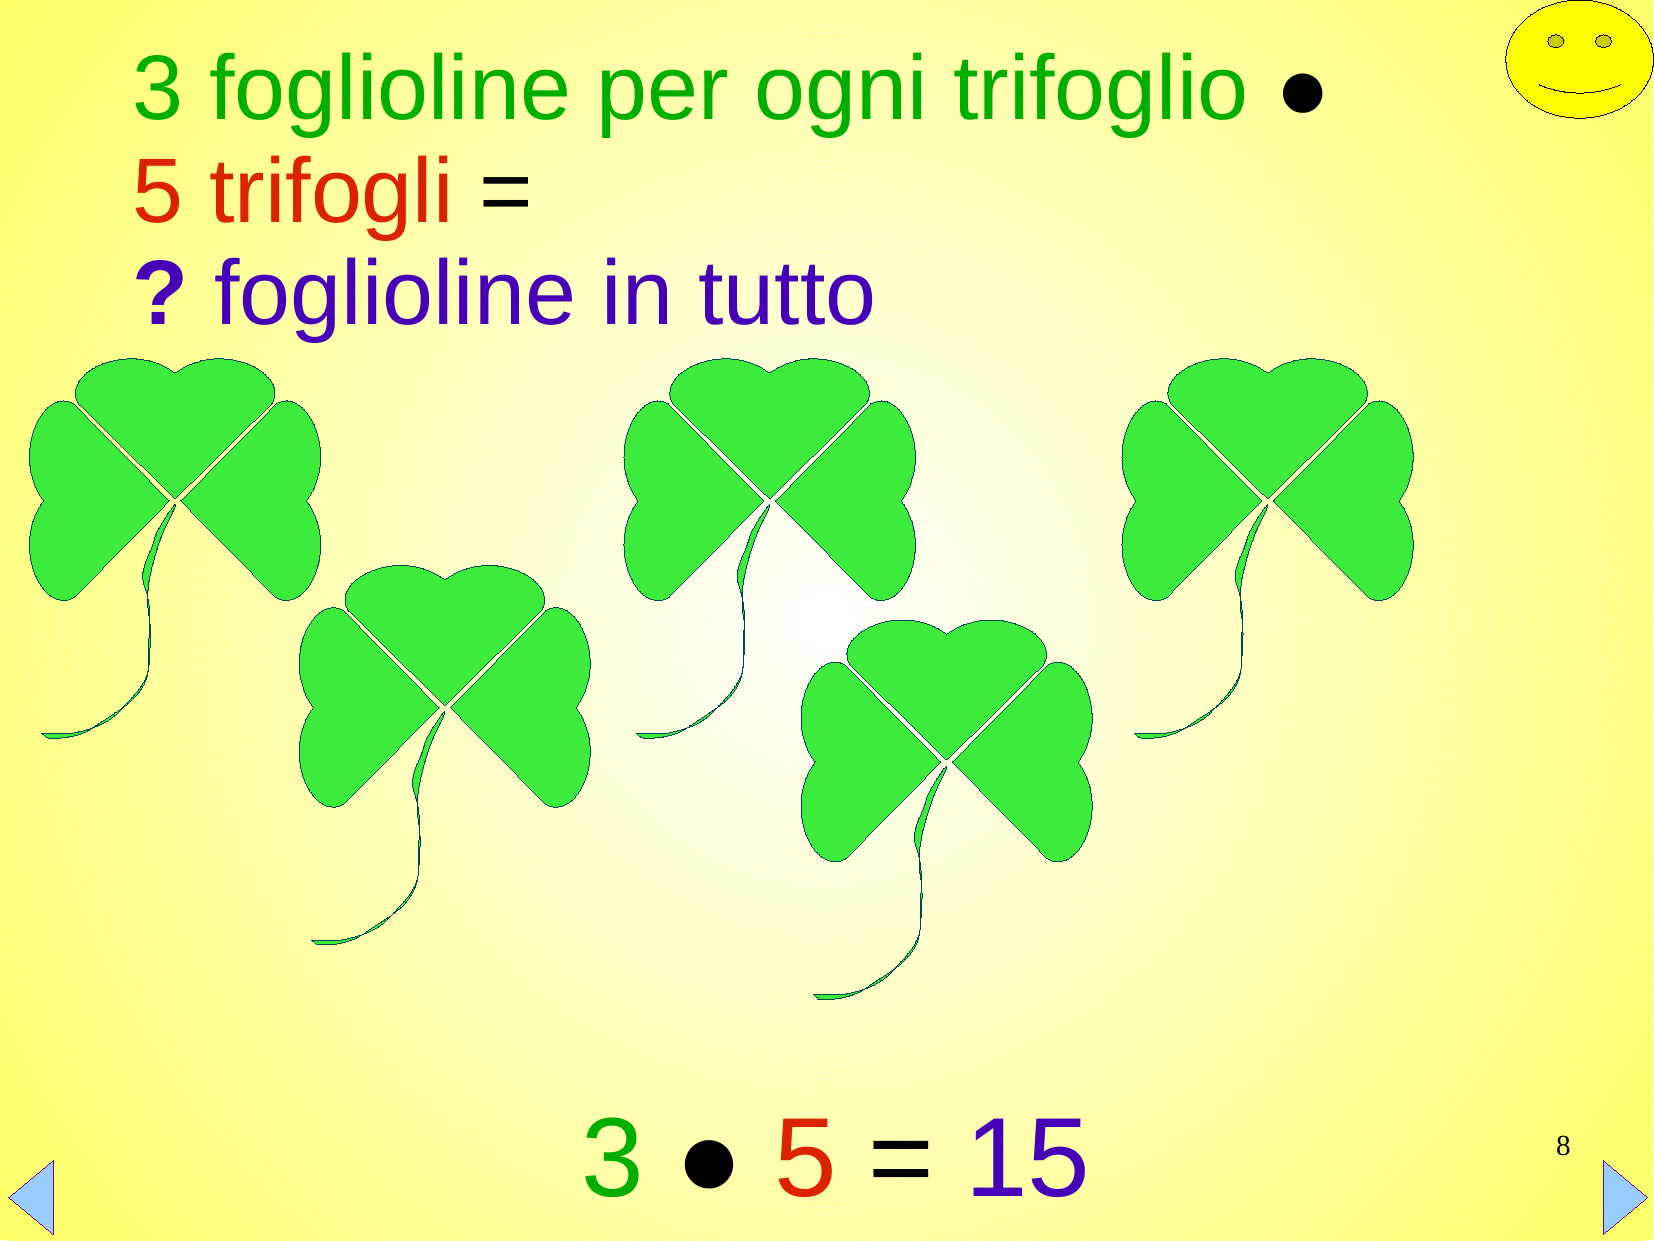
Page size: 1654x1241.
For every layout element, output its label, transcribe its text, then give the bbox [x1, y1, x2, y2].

text_box 3 ● 5 = 15 [566, 1086, 1182, 1228]
text_box [1167, 358, 1368, 499]
text_box [345, 565, 545, 706]
text_box [180, 400, 321, 601]
text_box [623, 400, 764, 601]
text_box [775, 400, 916, 601]
text_box [813, 766, 947, 1000]
text_box [311, 711, 445, 945]
text_box [669, 358, 870, 499]
text_box [952, 662, 1093, 862]
text_box [1505, 0, 1654, 119]
text_box [1121, 400, 1262, 601]
text_box [636, 504, 770, 739]
text_box [801, 662, 941, 862]
text_box [29, 400, 170, 601]
text_box [450, 607, 591, 808]
text_box [75, 358, 275, 499]
text_box [41, 504, 176, 739]
text_box [1273, 400, 1414, 601]
text_box [8, 1160, 54, 1235]
text_box [299, 607, 440, 808]
text_box [846, 620, 1047, 760]
text_box 3 foglioline per ogni trifoglio ● 5 trifogli = ? foglioline in tutto [118, 29, 1536, 352]
text_box [1134, 504, 1268, 739]
text_box [1603, 1160, 1648, 1235]
